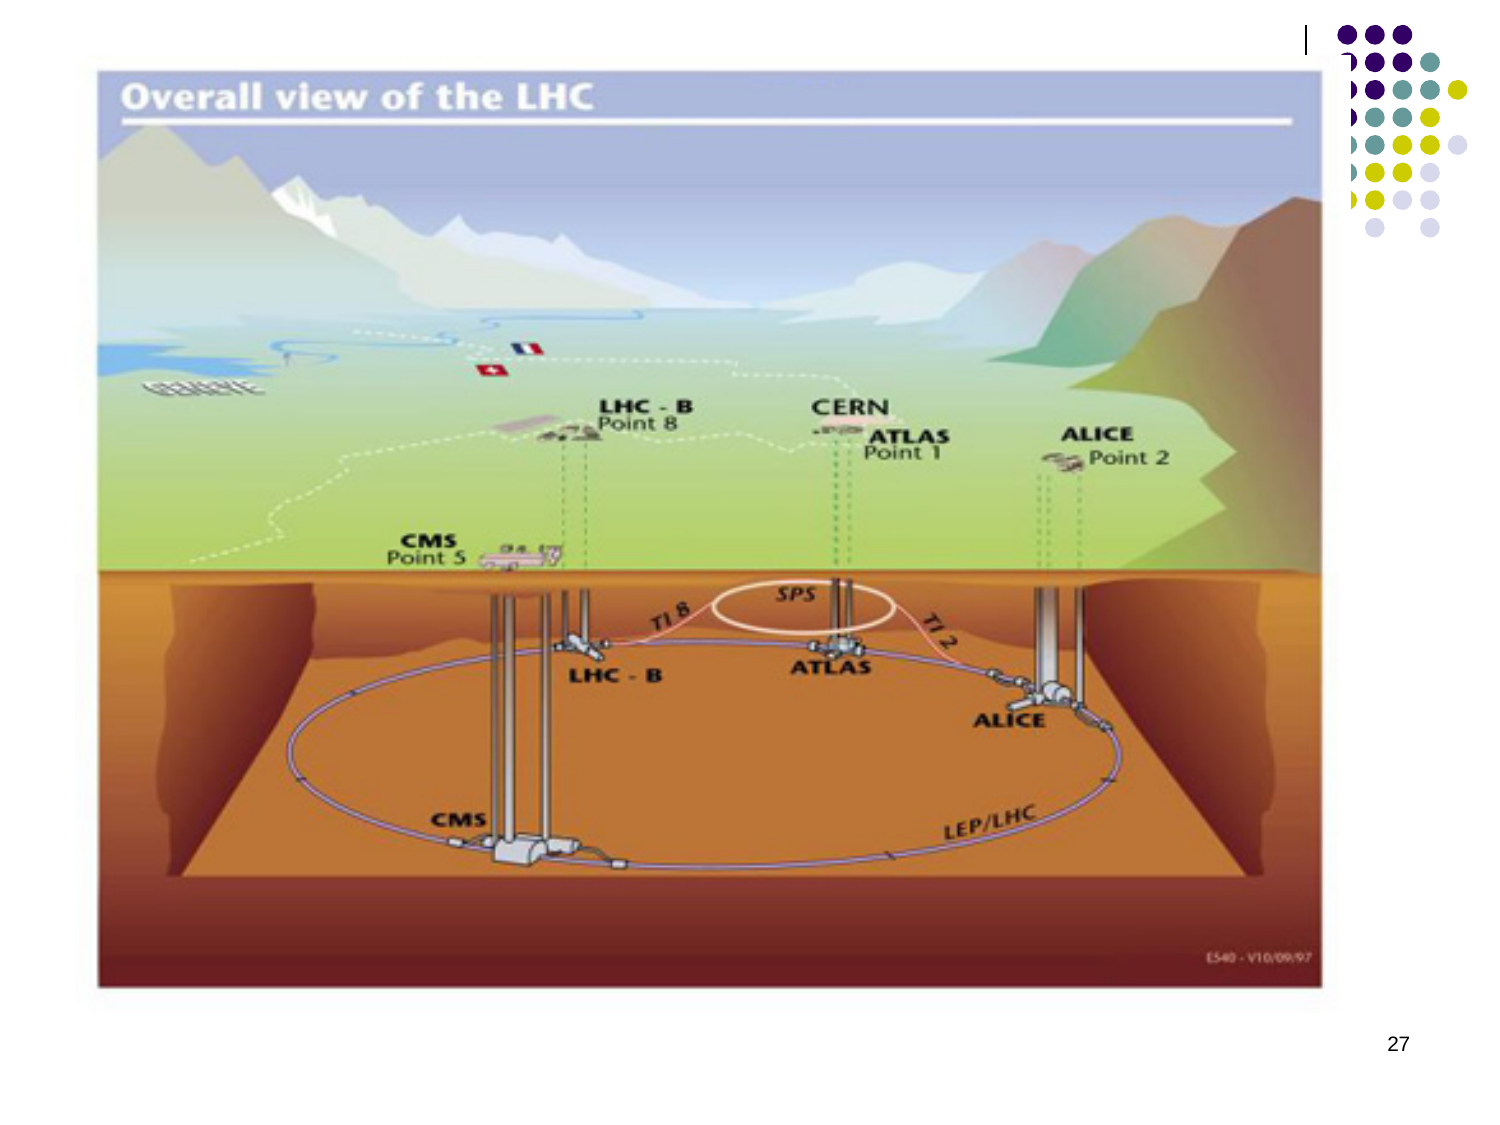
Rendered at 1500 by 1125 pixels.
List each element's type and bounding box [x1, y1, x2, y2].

picture [75, 55, 1351, 1013]
